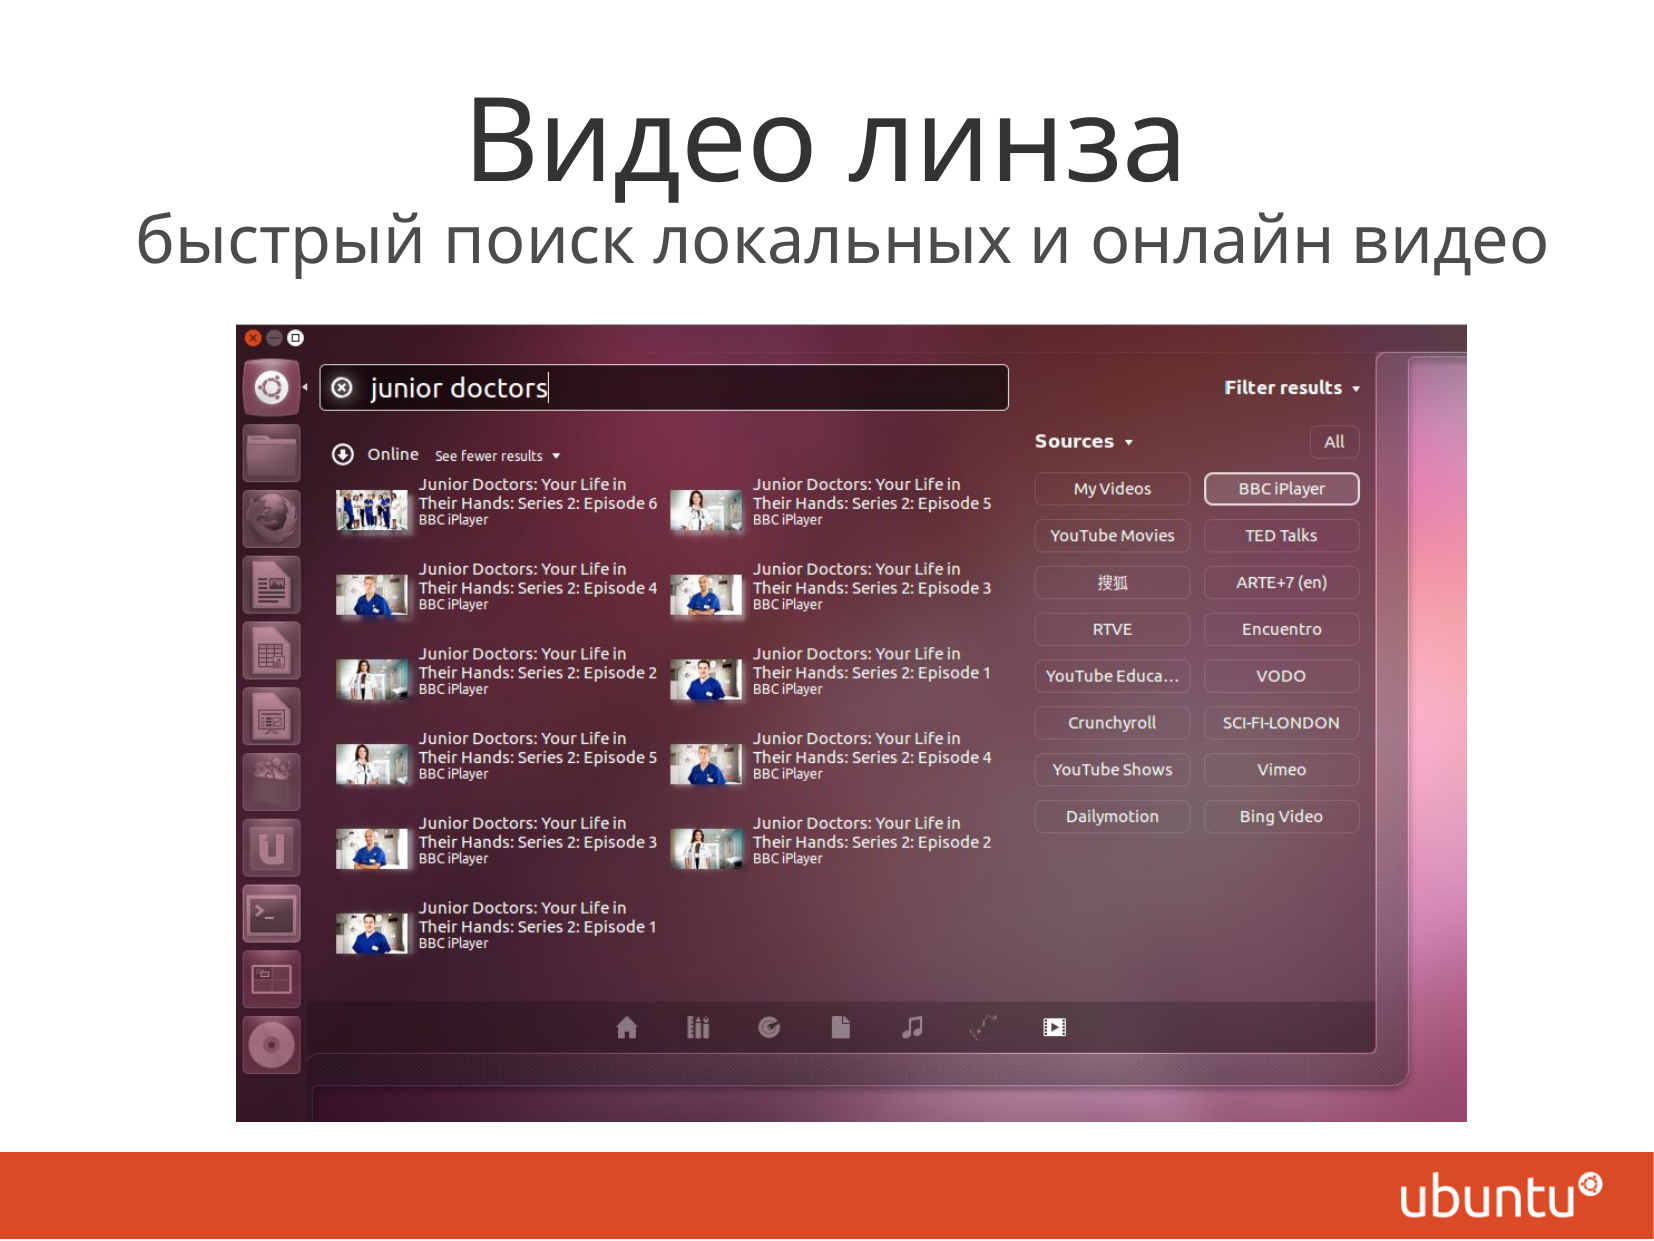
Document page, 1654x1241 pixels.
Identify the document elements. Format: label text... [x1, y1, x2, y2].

title Видео линза быстрый поиск локальных и онлайн видео [56, 71, 1596, 287]
picture [0, 1152, 1654, 1239]
picture [236, 324, 1467, 1123]
